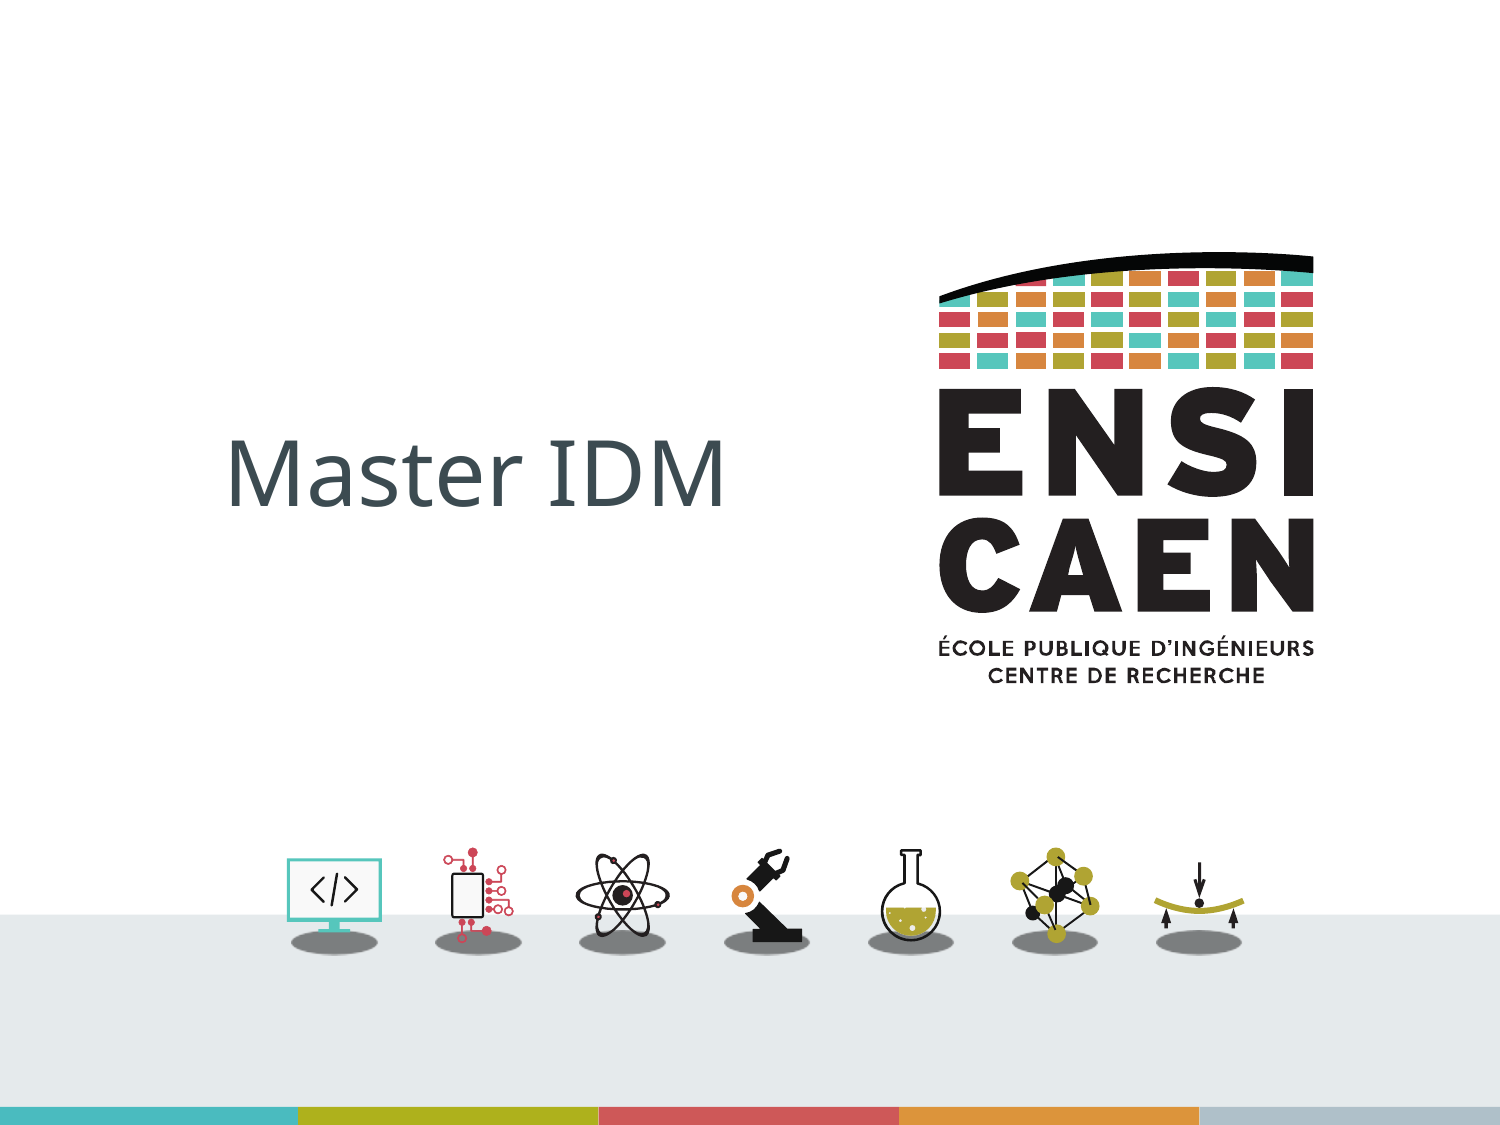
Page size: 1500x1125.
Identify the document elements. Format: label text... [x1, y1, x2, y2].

picture [715, 844, 818, 947]
picture [1004, 844, 1106, 947]
text_box [0, 914, 1500, 1125]
picture [860, 844, 962, 947]
picture [571, 844, 674, 947]
picture [283, 844, 386, 947]
picture [853, 165, 1418, 792]
picture [1148, 844, 1251, 947]
picture [427, 844, 530, 947]
title Master IDM [66, 401, 886, 538]
